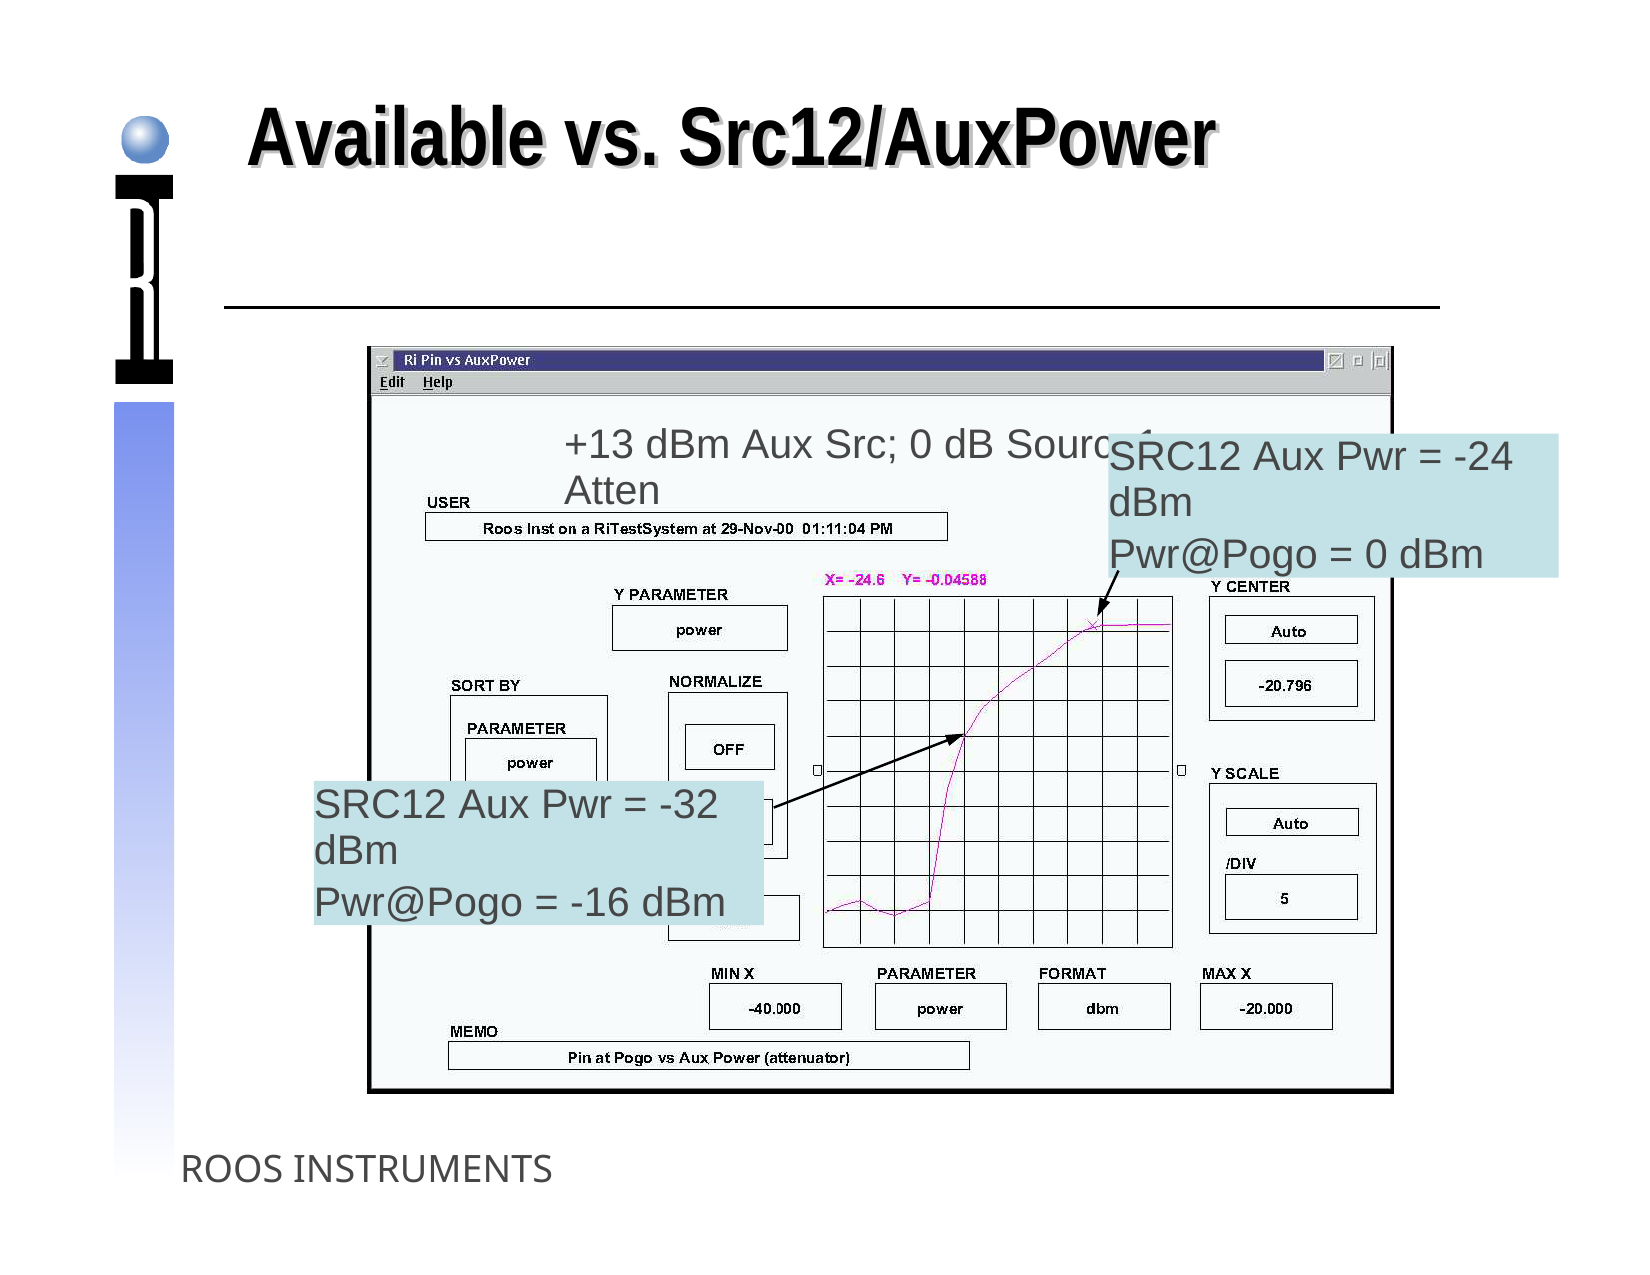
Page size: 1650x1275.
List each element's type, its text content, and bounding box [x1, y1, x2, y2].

text_box SRC12 Aux Pwr = -24 dBm Pwr@Pogo = 0 dBm [1108, 433, 1559, 578]
text_box SRC12 Aux Pwr = -32 dBm Pwr@Pogo = -16 dBm [313, 780, 764, 926]
text_box +13 dBm Aux Src; 0 dB Source1 Atten [564, 421, 1196, 514]
picture [367, 346, 1394, 1094]
text_box Available vs. Src12/AuxPower [246, 96, 1467, 281]
